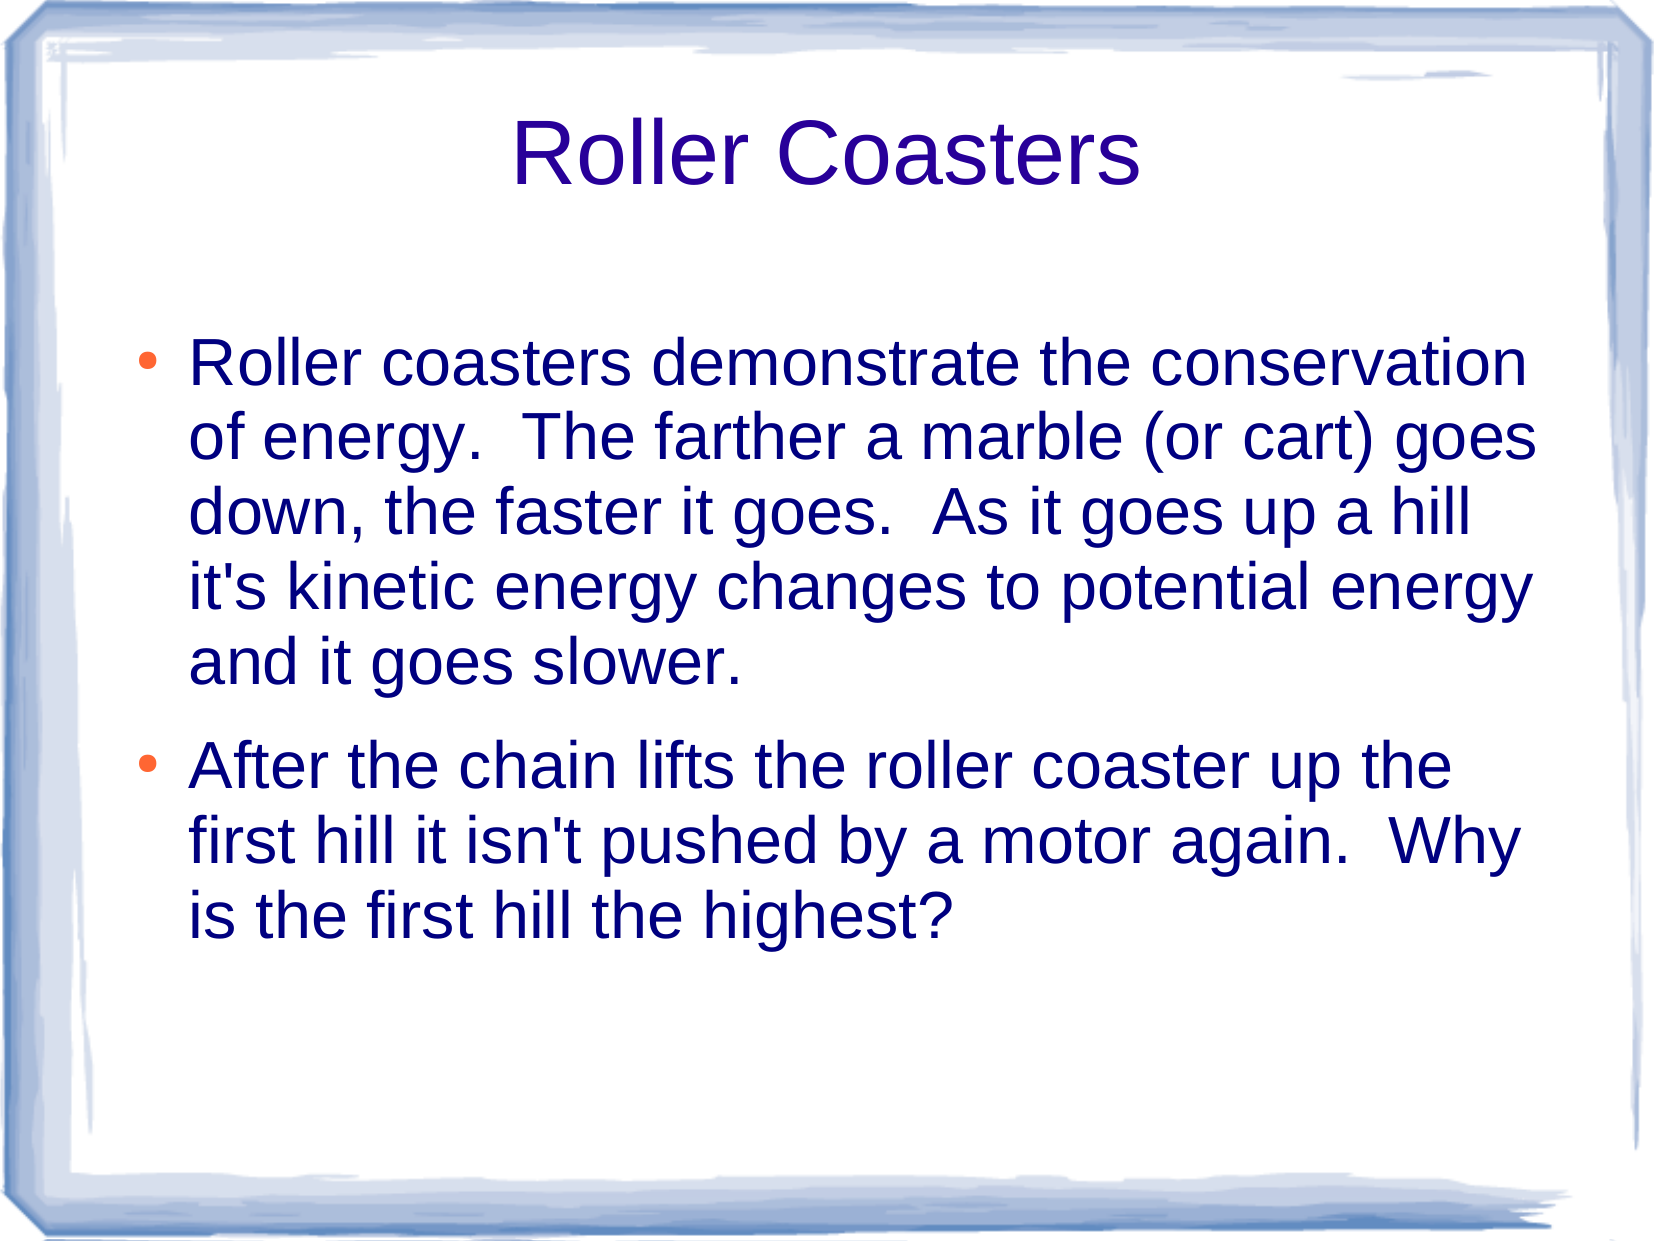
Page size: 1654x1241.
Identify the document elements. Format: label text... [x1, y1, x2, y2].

title Roller Coasters [82, 49, 1571, 257]
picture [0, 0, 1654, 1241]
list Roller coasters demonstrate the conservation of energy. The farther a marble (or cart) goes down, the faster it goes. As it goes up a hill it's kinetic energy changes to potential energy and it goes slower. After the chain lifts the roller coaster up the first hill it isn't pushed by a motor again. Why is the first hill the highest? [118, 324, 1571, 990]
